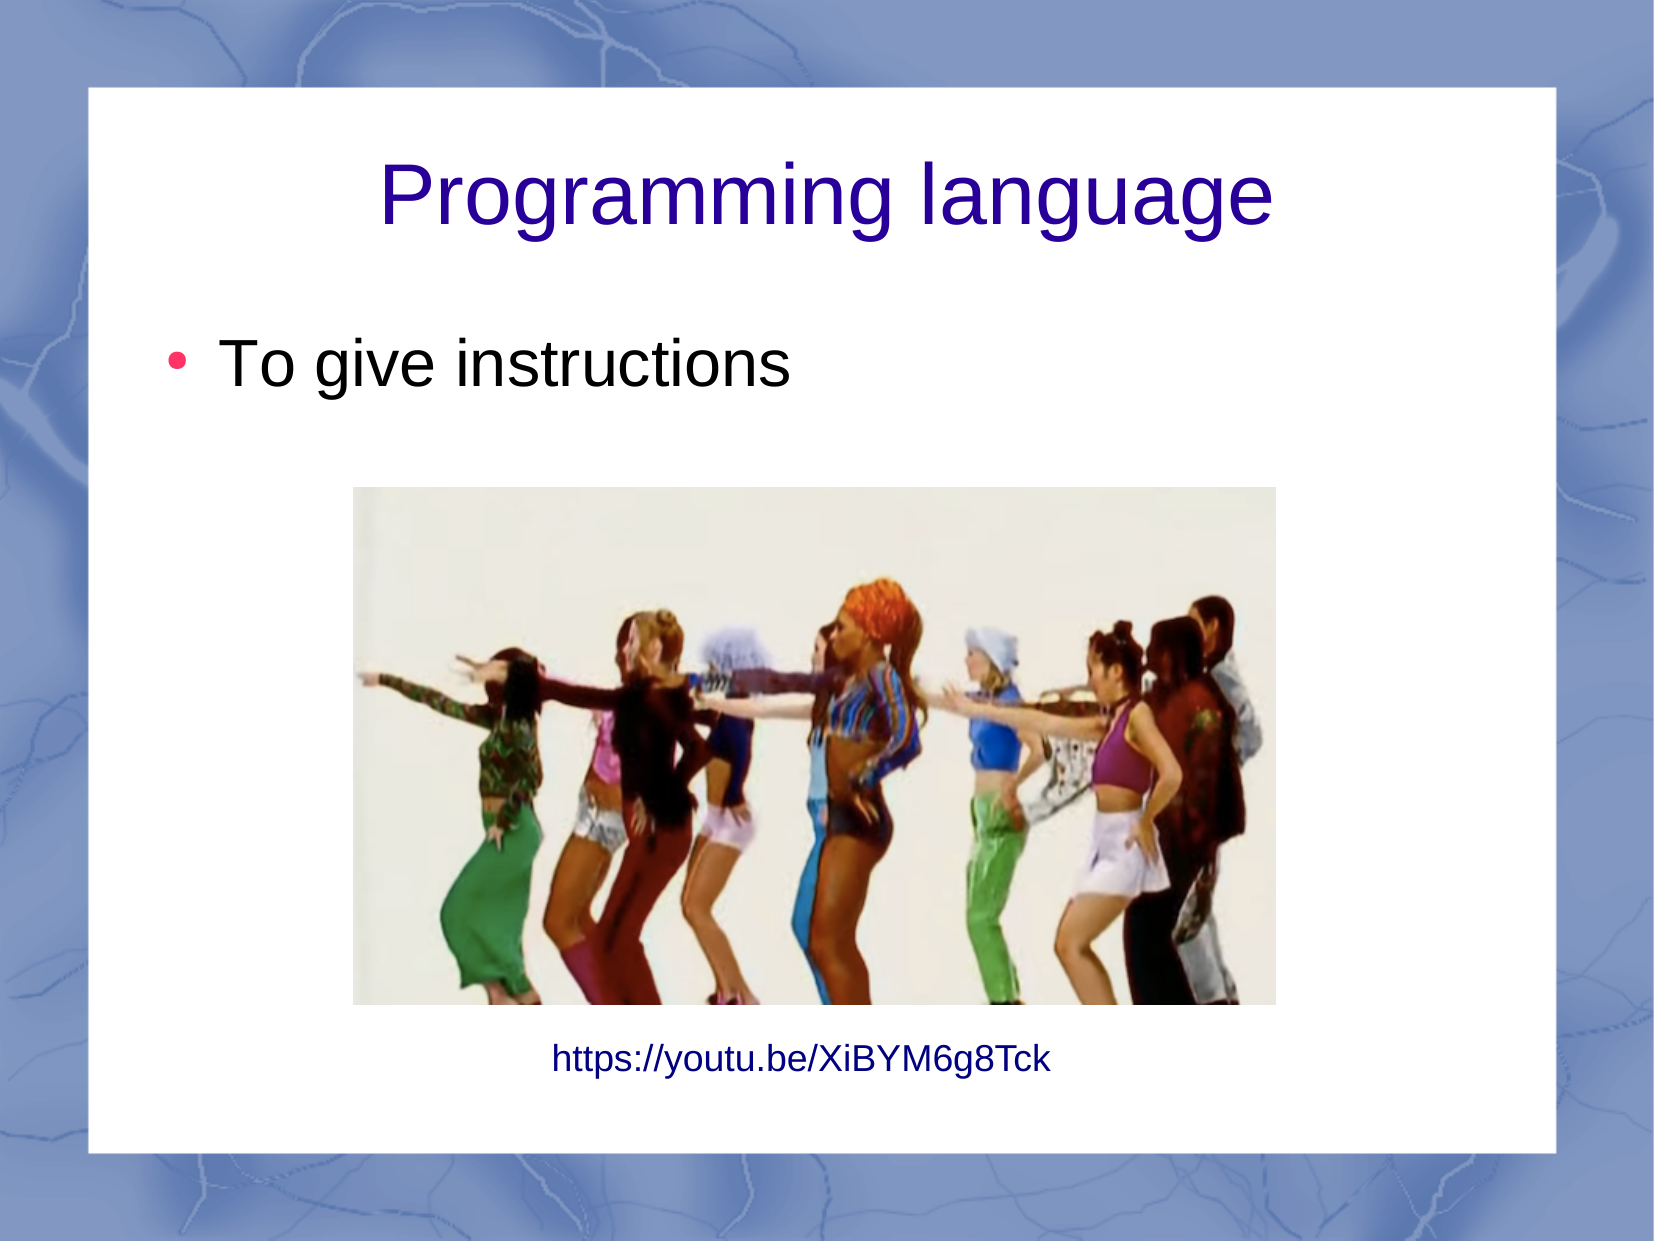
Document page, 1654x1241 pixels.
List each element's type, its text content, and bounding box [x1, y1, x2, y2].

title Programming language [118, 90, 1536, 298]
text_box https://youtu.be/XiBYM6g8Tck [536, 1030, 1066, 1087]
picture [0, 0, 1654, 1241]
list To give instructions [147, 325, 1506, 1031]
